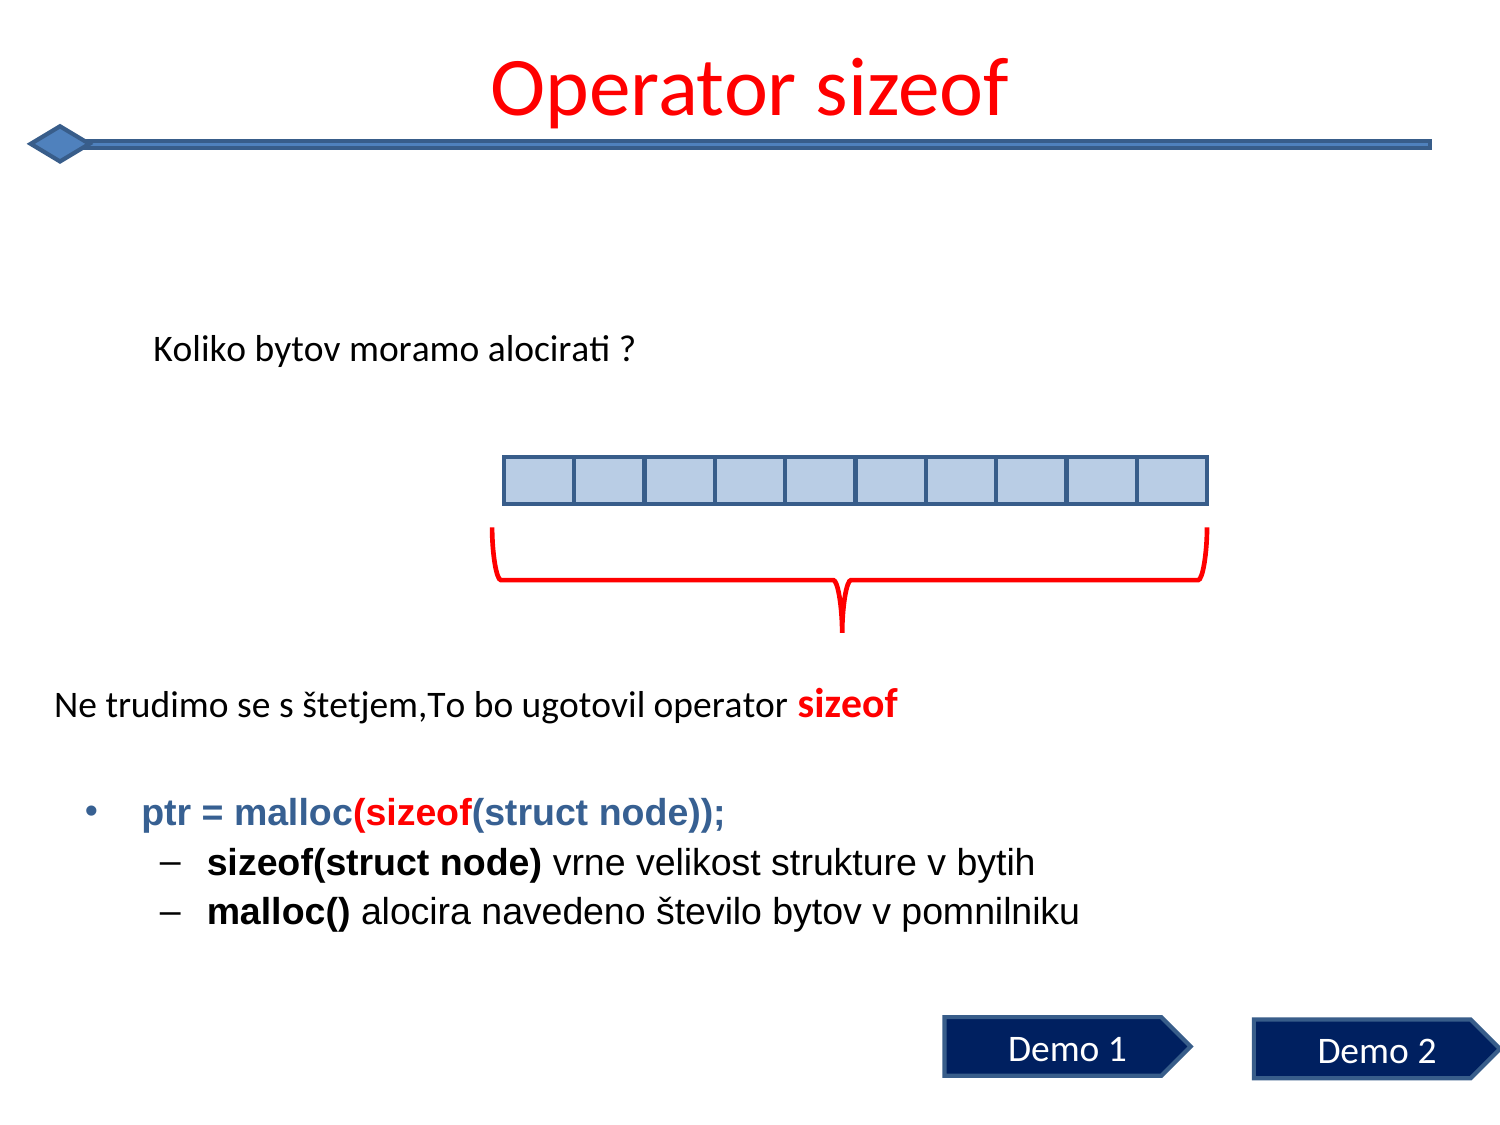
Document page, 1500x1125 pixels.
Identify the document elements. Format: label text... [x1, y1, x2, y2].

title Operator sizeof [75, 23, 1426, 141]
text_box Demo 1 [944, 1017, 1191, 1076]
text_box Demo 2 [1253, 1019, 1500, 1079]
text_box ptr = malloc(sizeof(struct node)); sizeof(struct node) vrne velikost strukture v bytih malloc() alocira navedeno število bytov v pomnilniku [70, 785, 1219, 941]
text_box [503, 457, 1207, 504]
text_box Ne trudimo se s štetjem,To bo ugotovil operator sizeof [39, 667, 913, 734]
text_box Koliko bytov moramo alocirati ? [138, 316, 652, 377]
